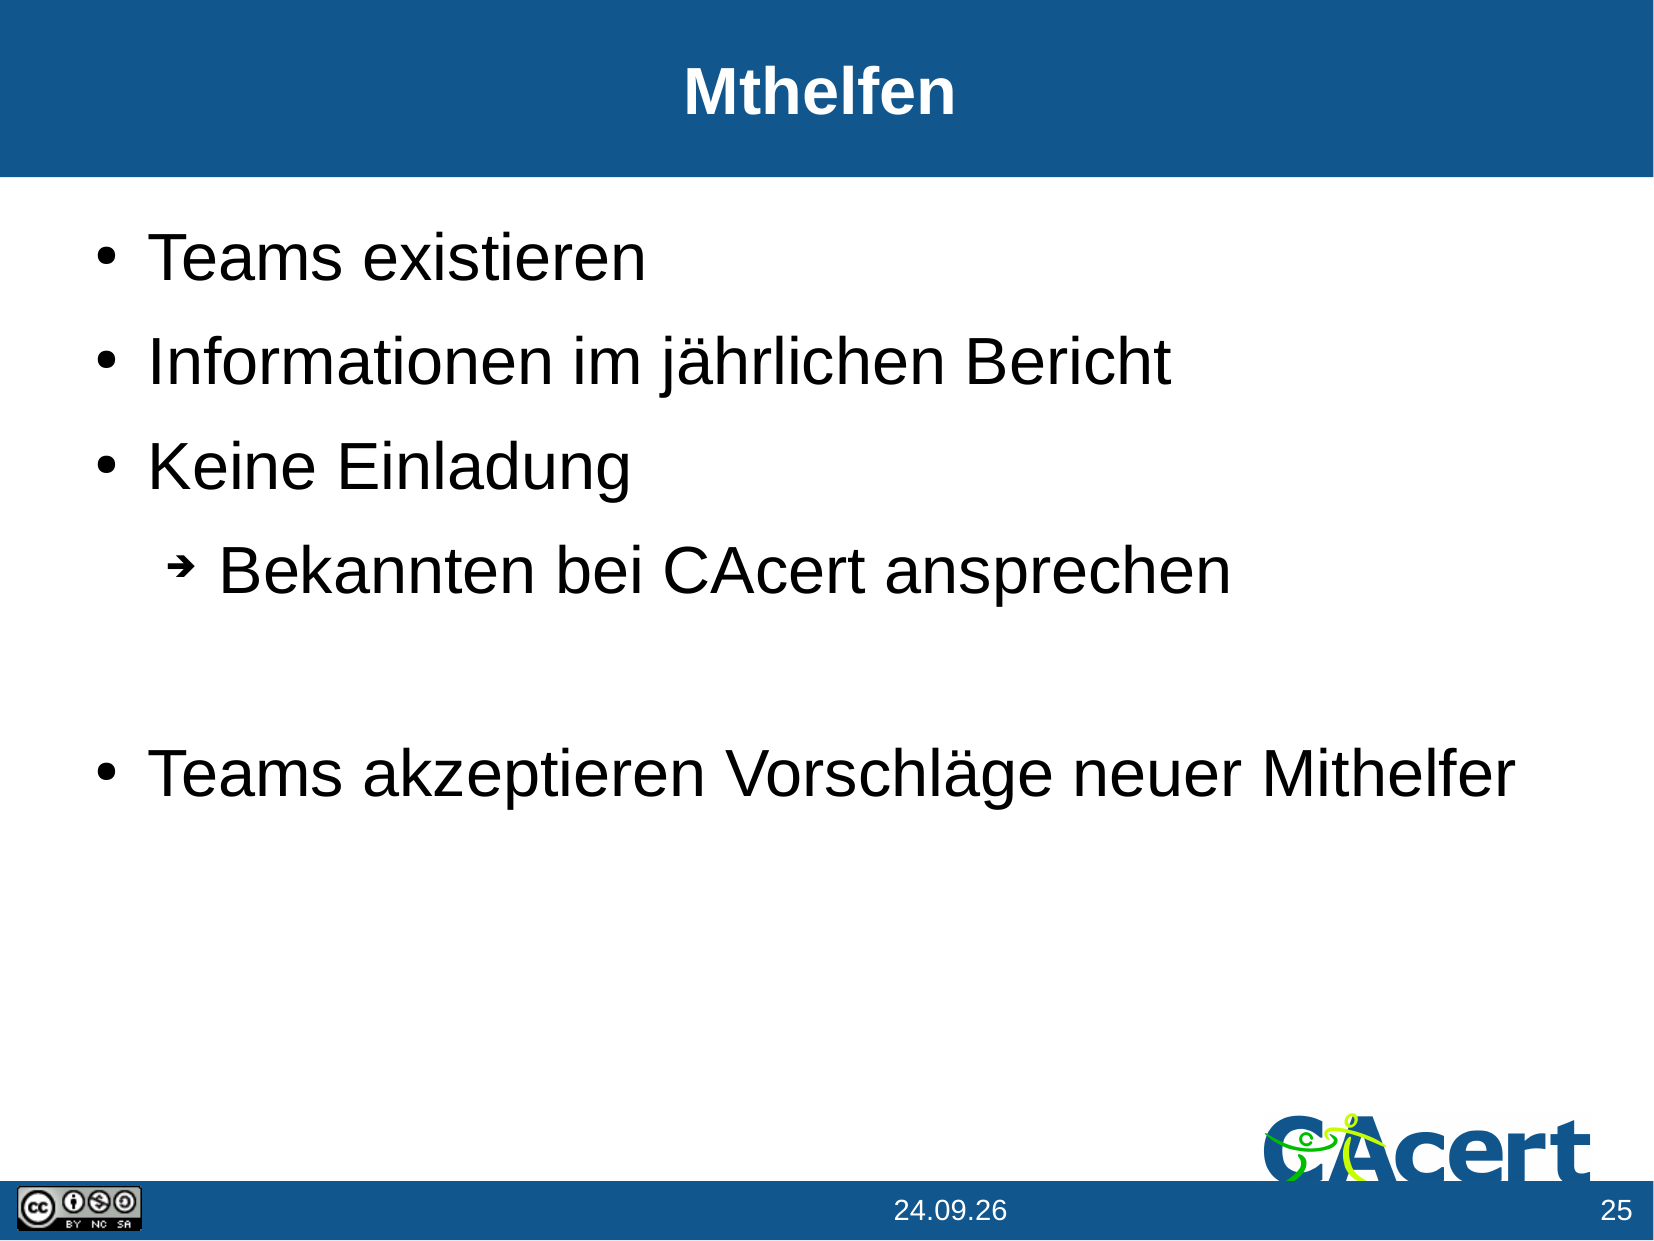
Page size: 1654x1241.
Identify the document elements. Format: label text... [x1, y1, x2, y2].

picture [1263, 1112, 1591, 1181]
picture [17, 1186, 142, 1231]
list Teams existieren Informationen im jährlichen Bericht Keine Einladung Bekannten bei CAcert ansprechen Teams akzeptieren Vorschläge neuer Mithelfer [76, 220, 1565, 1093]
title Mthelfen [76, 17, 1565, 166]
